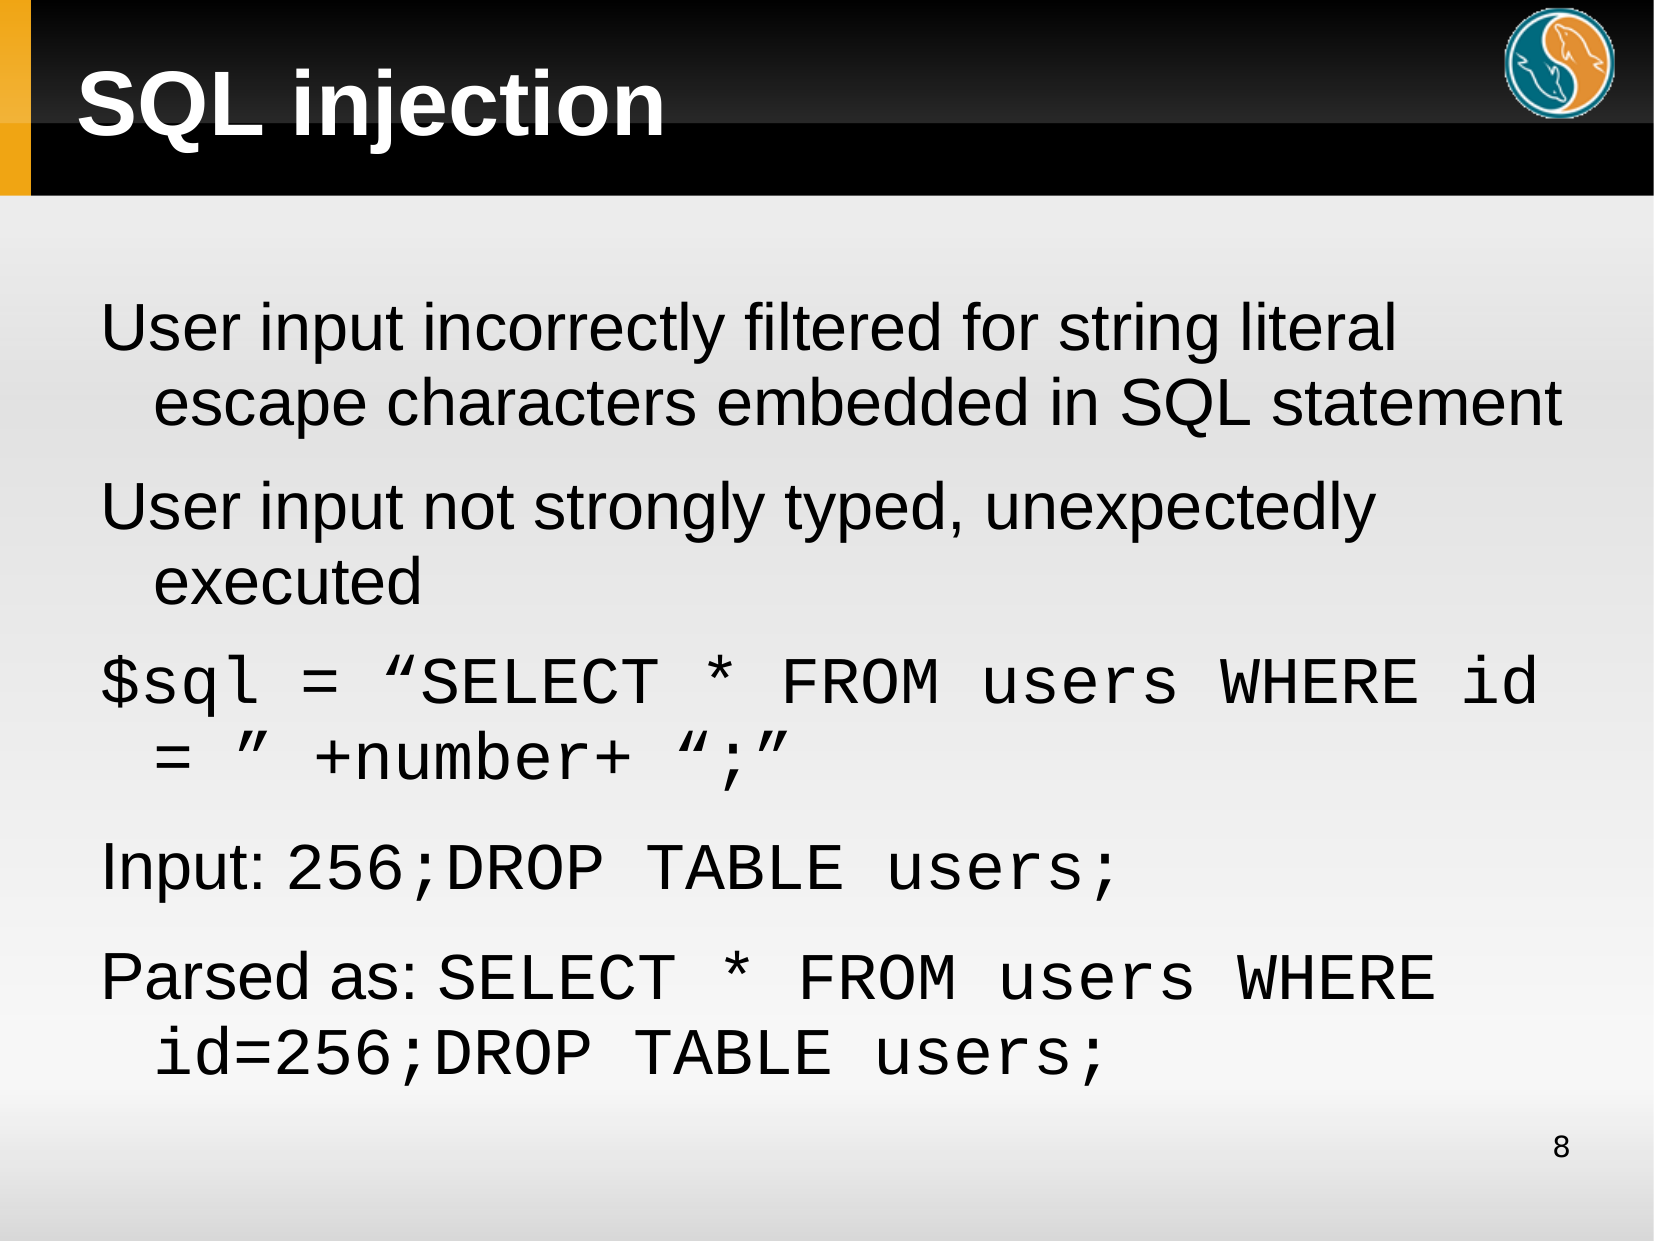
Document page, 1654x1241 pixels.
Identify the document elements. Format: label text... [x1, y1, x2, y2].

picture [0, 0, 1654, 1241]
title SQL injection [76, 7, 1565, 200]
list User input incorrectly filtered for string literal escape characters embedded in SQL statement User input not strongly typed, unexpectedly executed $sql = “SELECT * FROM users WHERE id = ” +number+ “;” Input: 256;DROP TABLE users; Parsed as: SELECT * FROM users WHERE id=256;DROP TABLE users; [82, 290, 1571, 1095]
